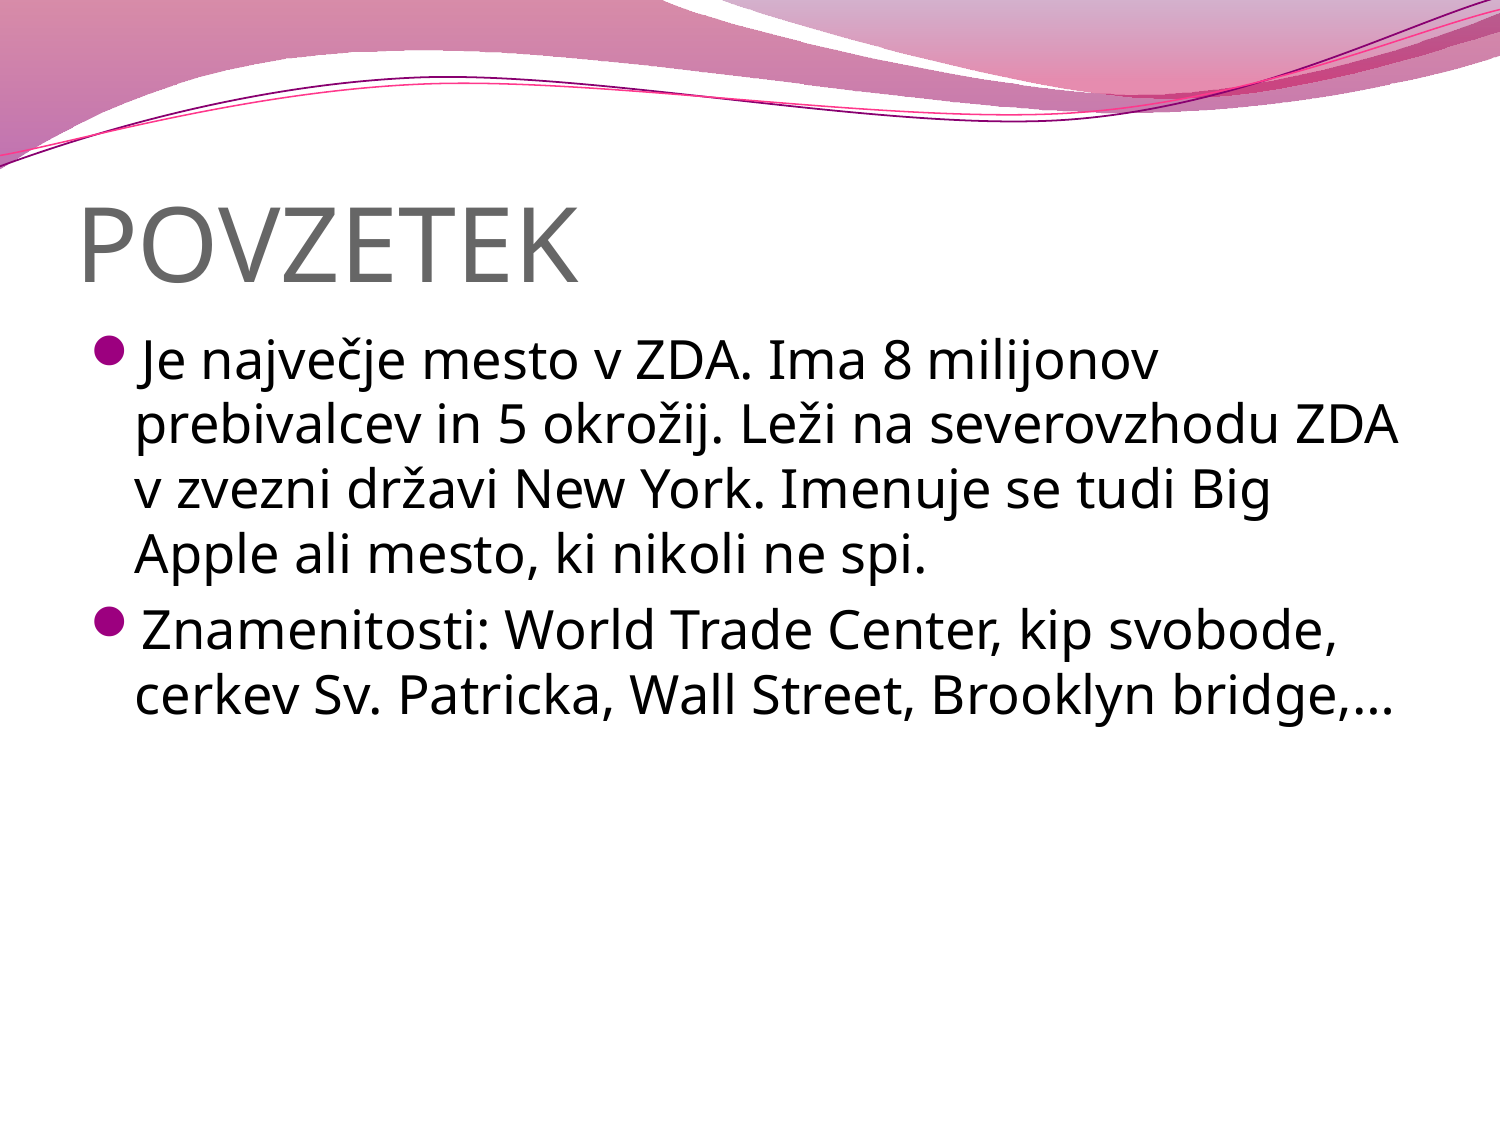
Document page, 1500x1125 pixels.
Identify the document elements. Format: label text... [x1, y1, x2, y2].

list Je največje mesto v ZDA. Ima 8 milijonov prebivalcev in 5 okrožij. Leži na severovzhodu ZDA v zvezni državi New York. Imenuje se tudi Big Apple ali mesto, ki nikoli ne spi. Znamenitosti: World Trade Center, kip svobode, cerkev Sv. Patricka, Wall Street, Brooklyn bridge,… [75, 317, 1425, 1038]
title POVZETEK [75, 115, 1425, 304]
